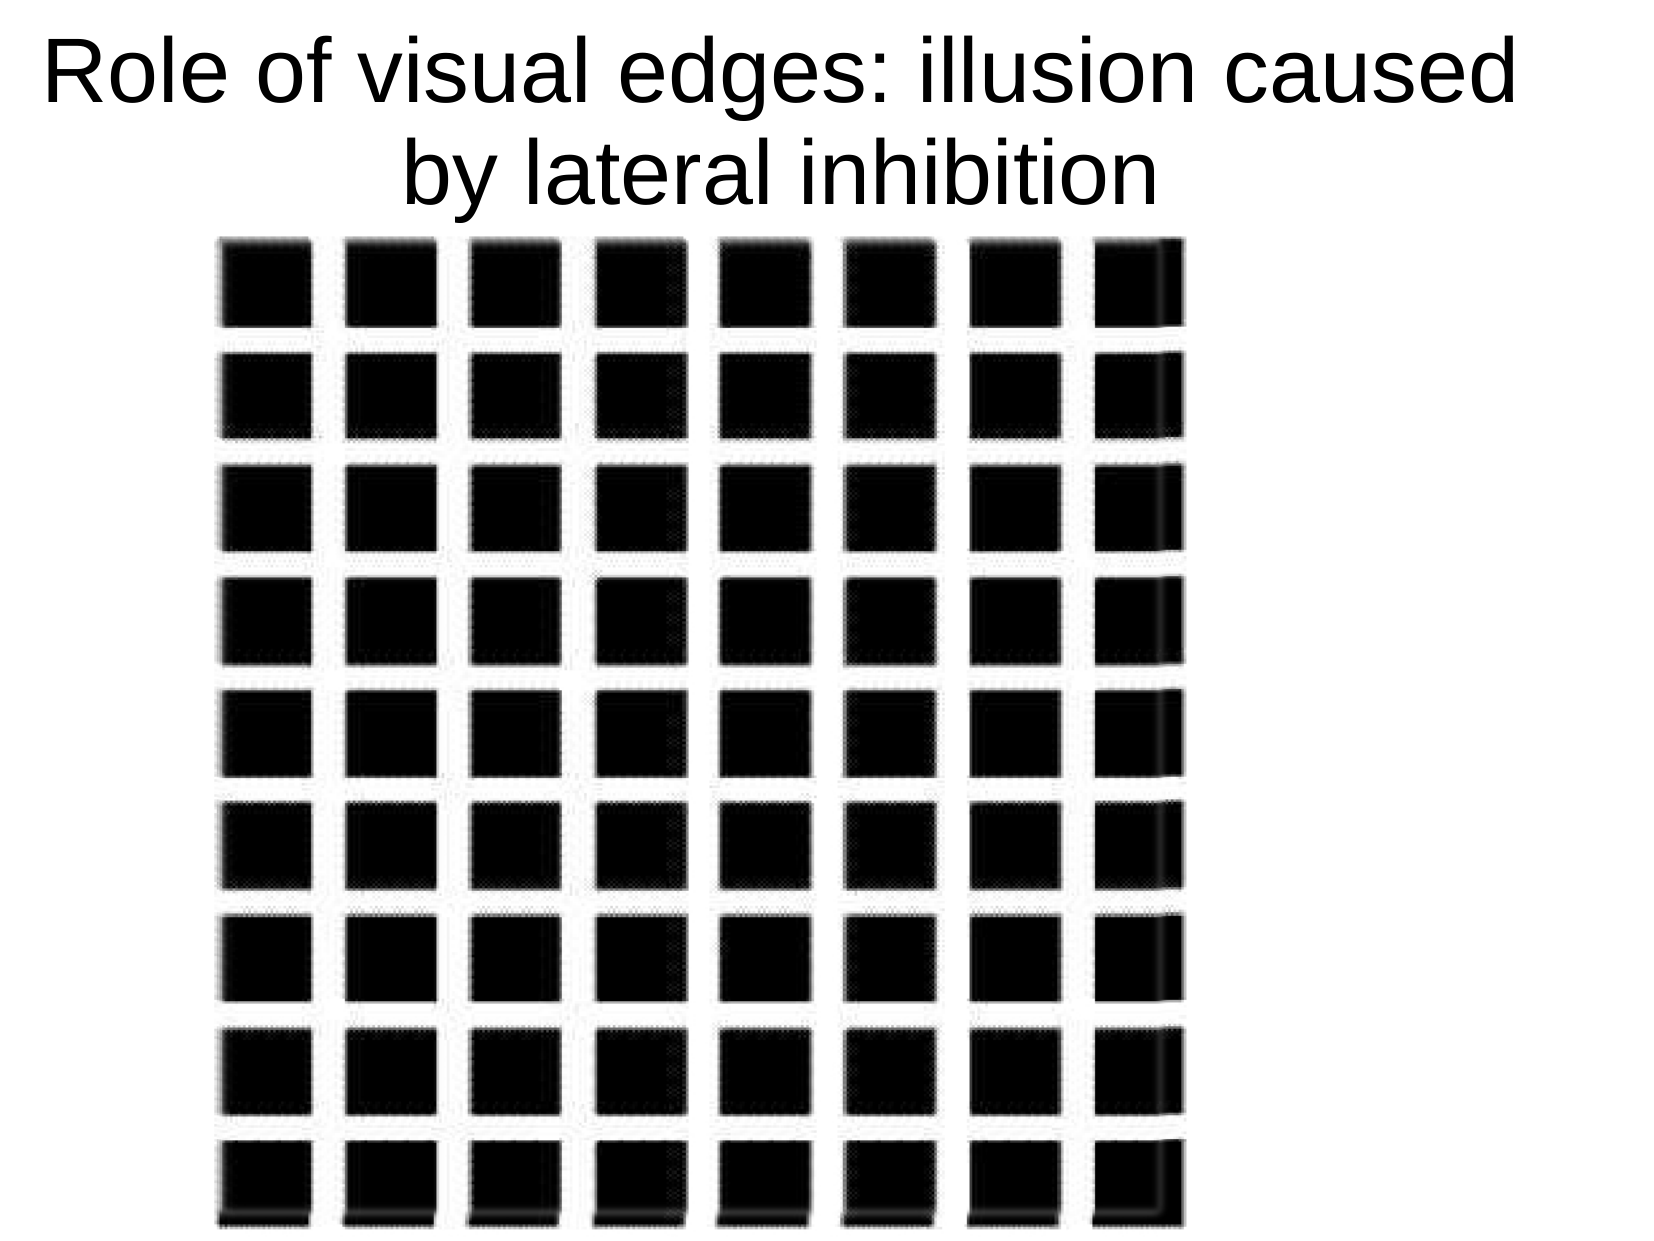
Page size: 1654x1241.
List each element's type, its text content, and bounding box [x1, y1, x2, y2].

picture [204, 224, 1201, 1237]
title Role of visual edges: illusion caused by lateral inhibition [37, 18, 1526, 226]
